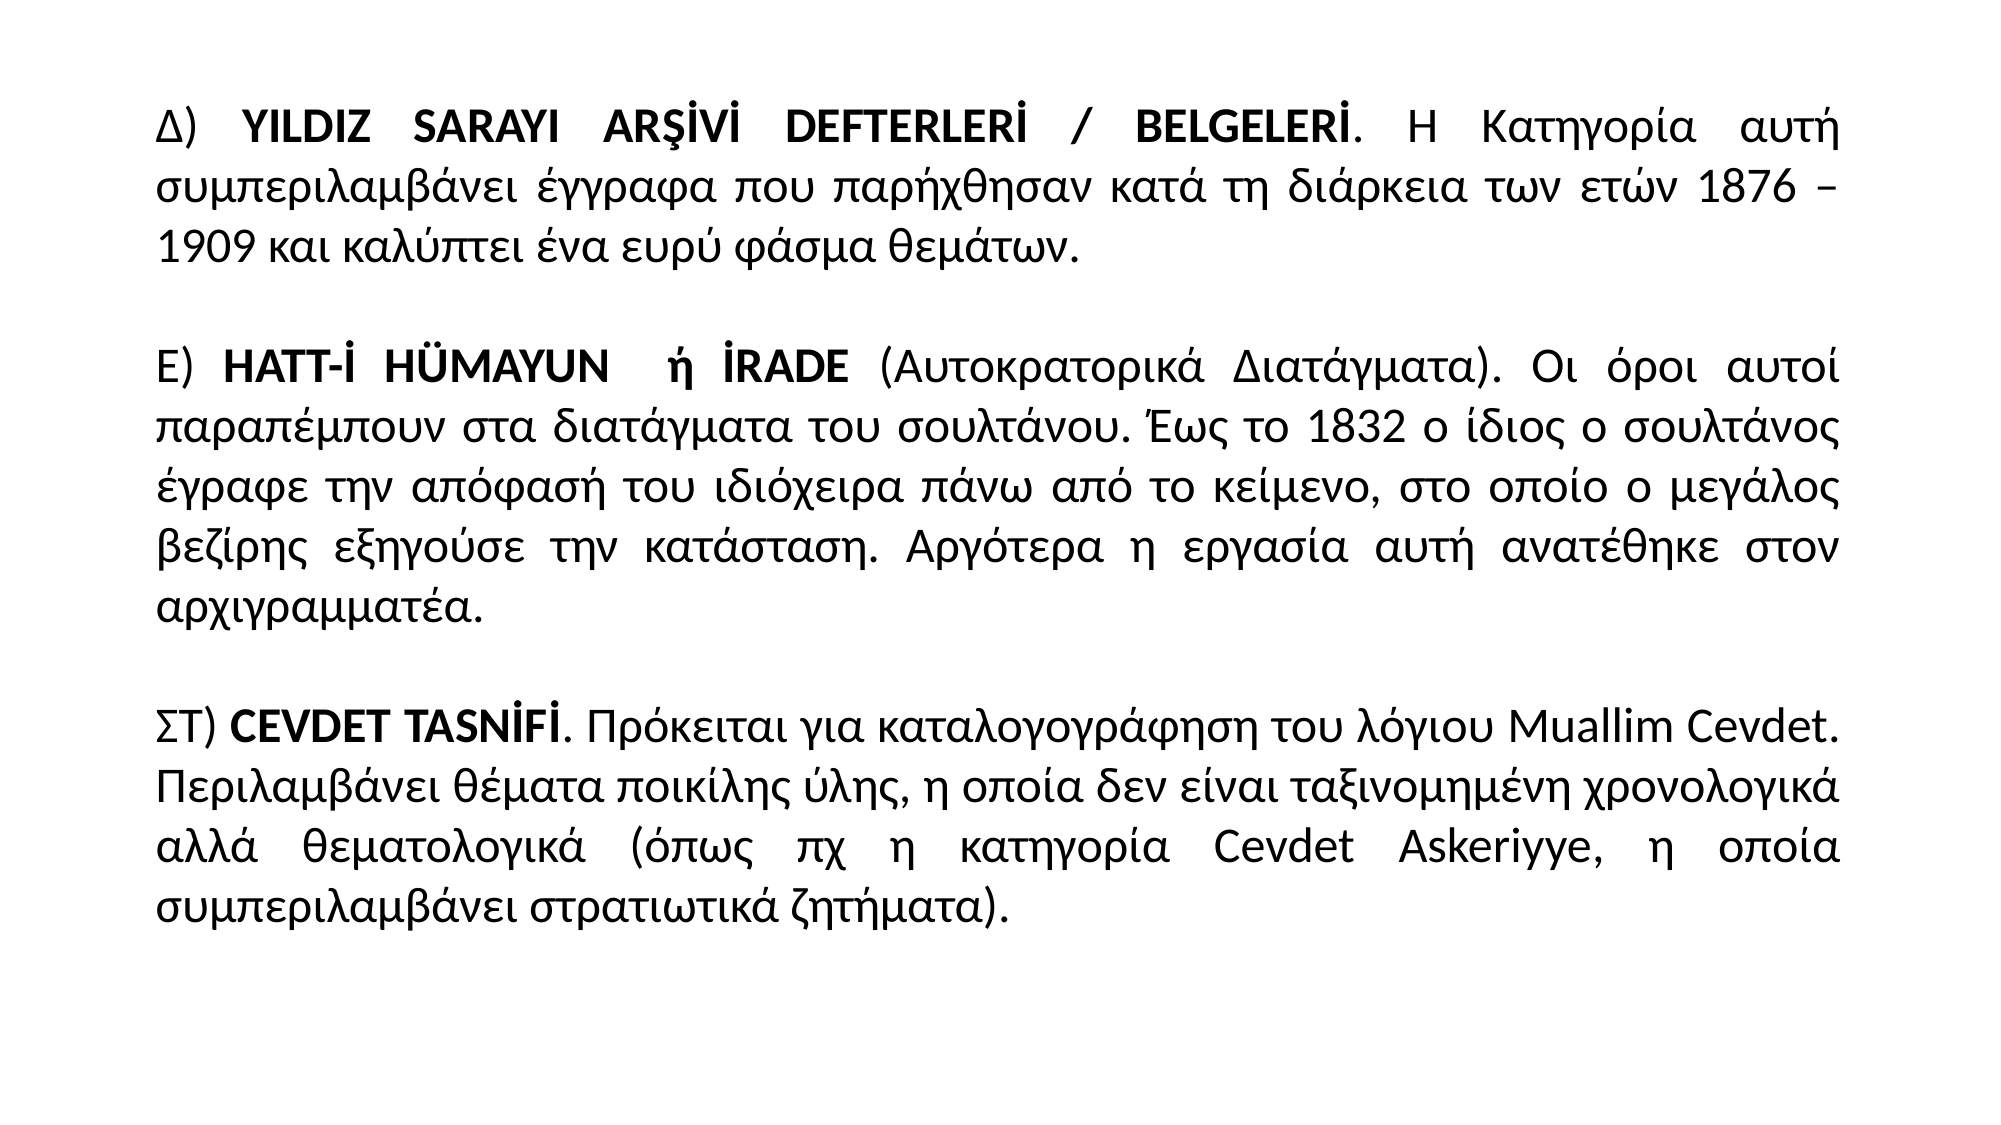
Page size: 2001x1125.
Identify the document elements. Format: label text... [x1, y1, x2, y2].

text_box Δ) YILDIZ SARAYI ARŞİVİ DEFTERLERİ / BELGELERİ. H Κατηγορία αυτή συμπεριλαμβάνει έγγραφα που παρήχθησαν κατά τη διάρκεια των ετών 1876 – 1909 και καλύπτει ένα ευρύ φάσμα θεμάτων. Ε) HATT-İ HÜMAYUN ή İRADE (Αυτοκρατορικά Διατάγματα). Οι όροι αυτοί παραπέμπουν στα διατάγματα του σουλτάνου. Έως το 1832 ο ίδιος ο σουλτάνος έγραφε την απόφασή του ιδιόχειρα πάνω από το κείμενο, στο οποίο ο μεγάλος βεζίρης εξηγούσε την κατάσταση. Αργότερα η εργασία αυτή ανατέθηκε στον αρχιγραμματέα. ΣΤ) CEVDET TASNİFİ. Πρόκειται για καταλογογράφηση του λόγιου Muallim Cevdet. Περιλαμβάνει θέματα ποικίλης ύλης, η οποία δεν είναι ταξινομημένη χρονολογικά αλλά θεματολογικά (όπως πχ η κατηγορία Cevdet Askeriyye, η οποία συμπεριλαμβάνει στρατιωτικά ζητήματα). [140, 85, 1856, 1010]
